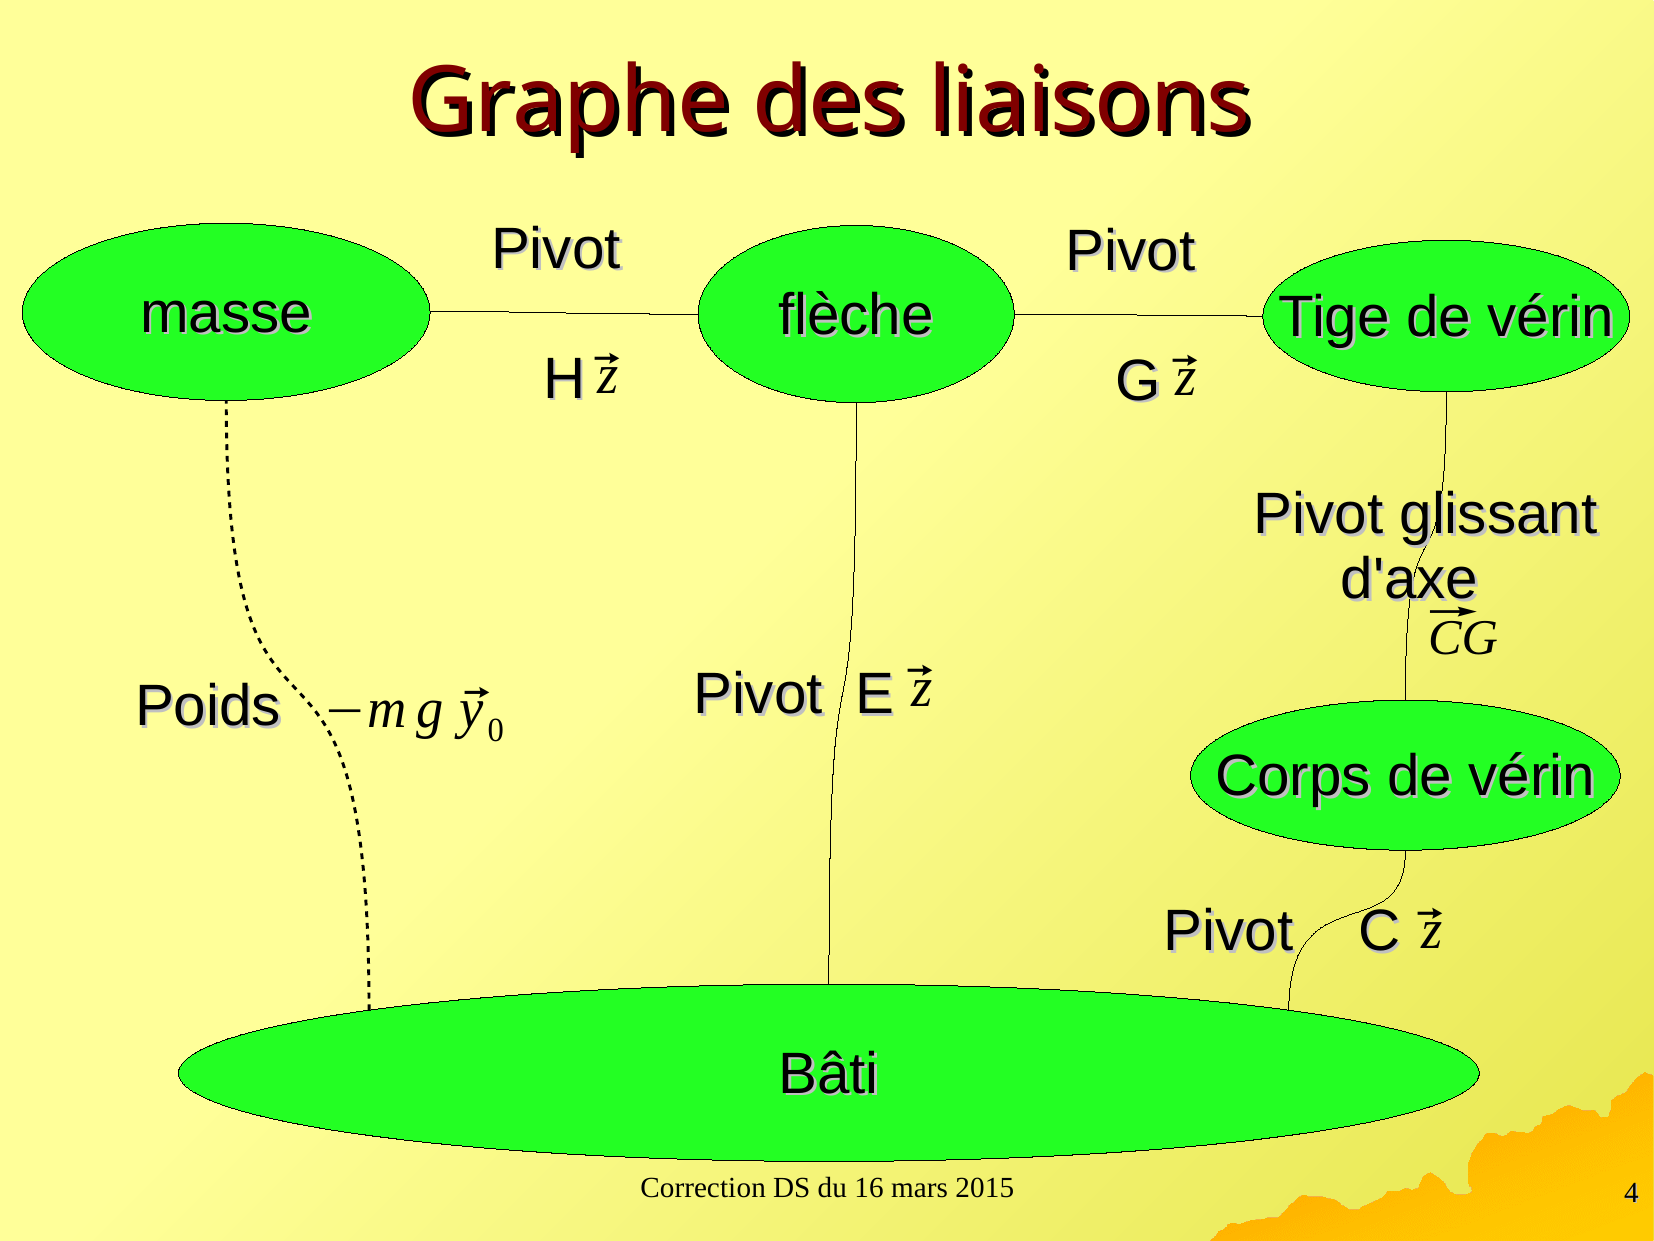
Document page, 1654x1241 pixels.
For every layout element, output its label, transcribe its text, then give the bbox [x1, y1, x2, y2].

chart [310, 676, 517, 750]
text_box Tige de vérin [1262, 240, 1630, 392]
text_box Corps de vérin [1190, 700, 1621, 851]
text_box Bâti [178, 984, 1480, 1162]
title Graphe des liaisons [85, 0, 1574, 193]
text_box masse [22, 223, 431, 401]
chart [1402, 898, 1459, 963]
text_box flèche [697, 225, 1015, 403]
chart [1156, 344, 1214, 409]
chart [891, 655, 949, 720]
chart [578, 342, 635, 408]
chart [1413, 604, 1513, 669]
